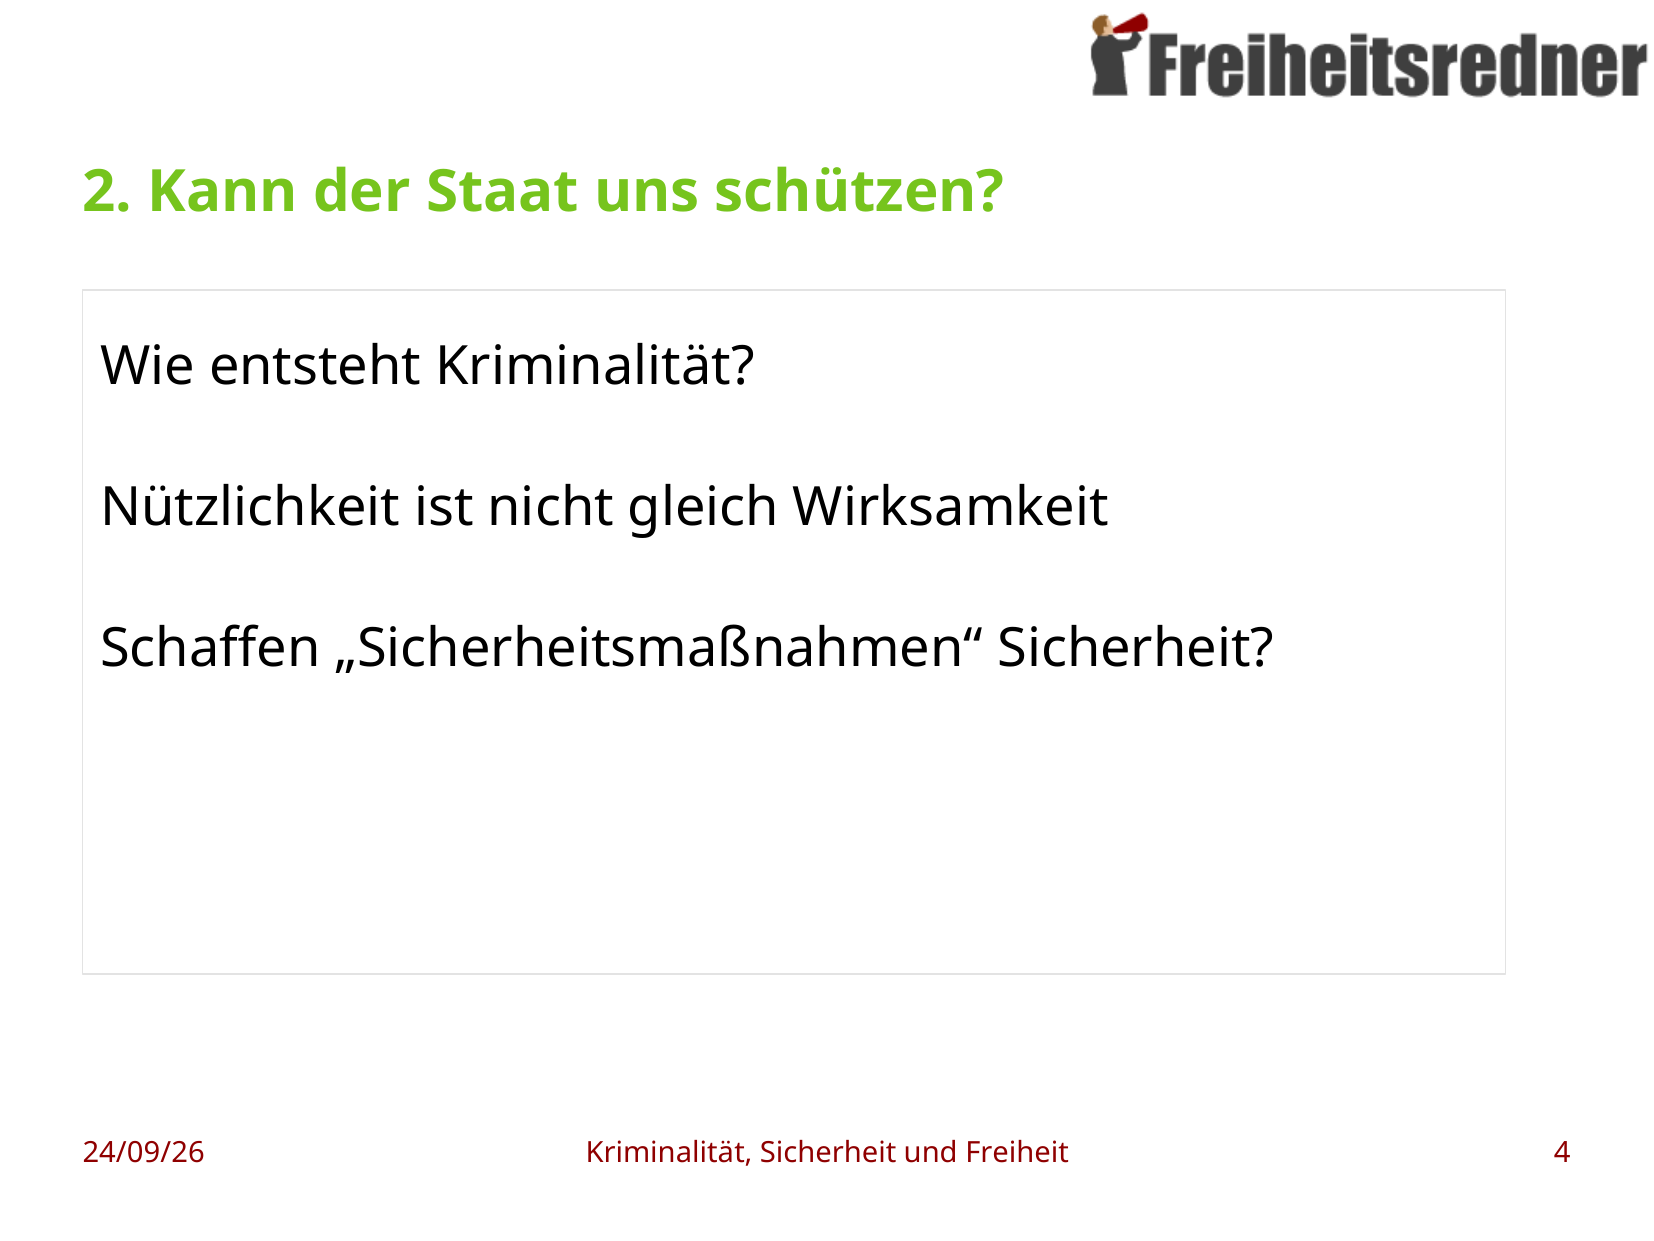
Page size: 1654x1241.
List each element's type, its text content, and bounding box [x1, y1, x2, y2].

picture [1080, 5, 1650, 100]
title 2. Kann der Staat uns schützen? [82, 118, 1565, 257]
list Wie entsteht Kriminalität? Nützlichkeit ist nicht gleich Wirksamkeit Schaffen „Sicherheitsmaßnahmen“ Sicherheit? [82, 290, 1506, 975]
